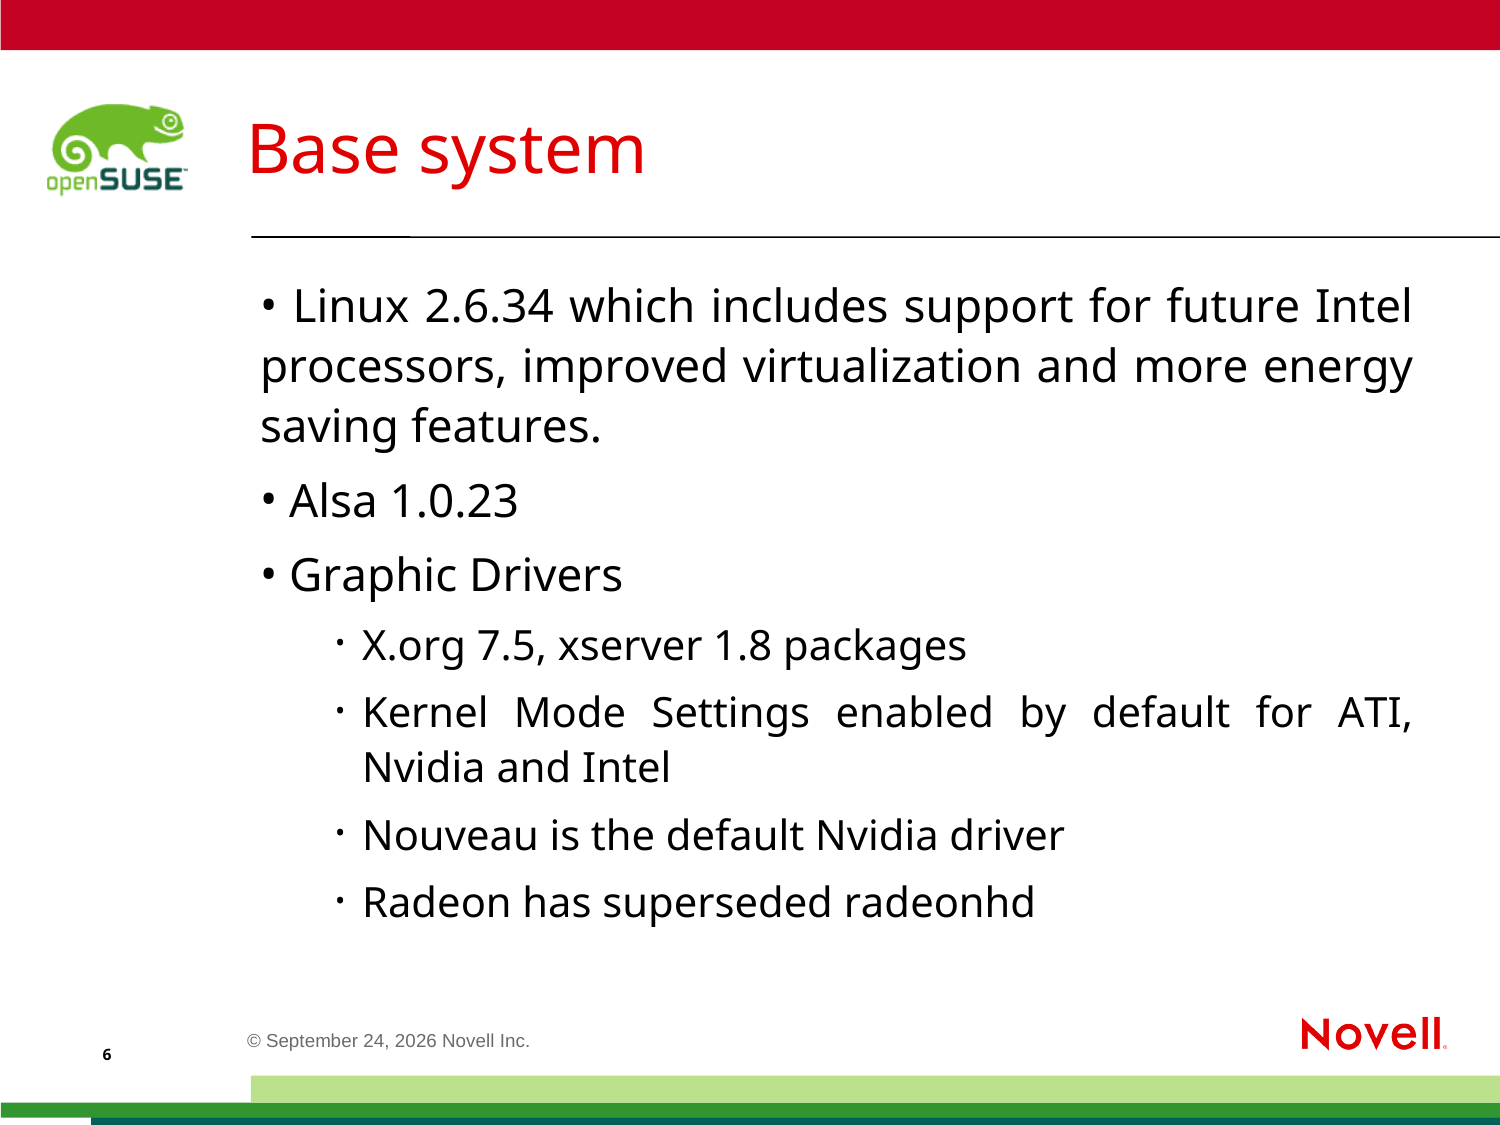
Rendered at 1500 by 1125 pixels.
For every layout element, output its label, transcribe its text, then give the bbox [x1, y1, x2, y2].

title Base system [246, 60, 1409, 239]
picture [47, 104, 188, 197]
list Linux 2.6.34 which includes support for future Intel processors, improved virtualization and more energy saving features. Alsa 1.0.23 Graphic Drivers X.org 7.5, xserver 1.8 packages Kernel Mode Settings enabled by default for ATI, Nvidia and Intel Nouveau is the default Nvidia driver Radeon has superseded radeonhd [245, 267, 1458, 1125]
